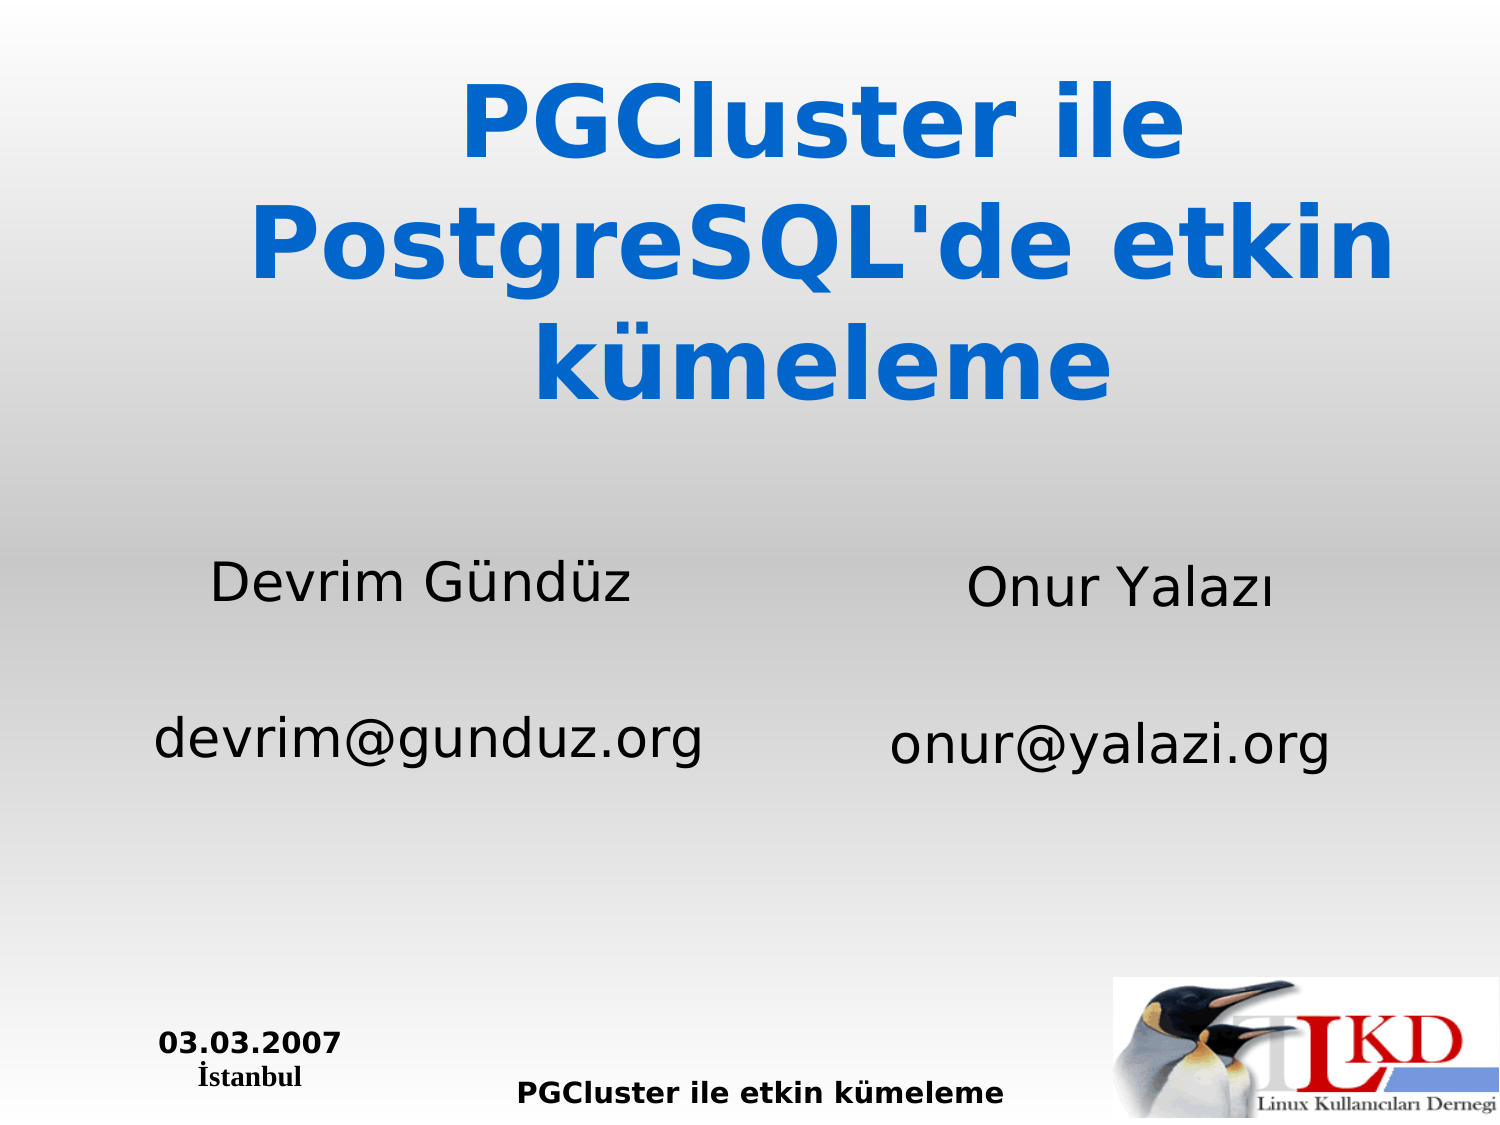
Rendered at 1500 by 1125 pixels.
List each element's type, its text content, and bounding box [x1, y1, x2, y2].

list Onur Yalazı onur@yalazi.org [752, 478, 1490, 947]
title PGCluster ile PostgreSQL'de etkin kümeleme [223, 57, 1423, 431]
picture [1113, 977, 1499, 1118]
list Devrim Gündüz devrim@gunduz.org [61, 472, 799, 942]
